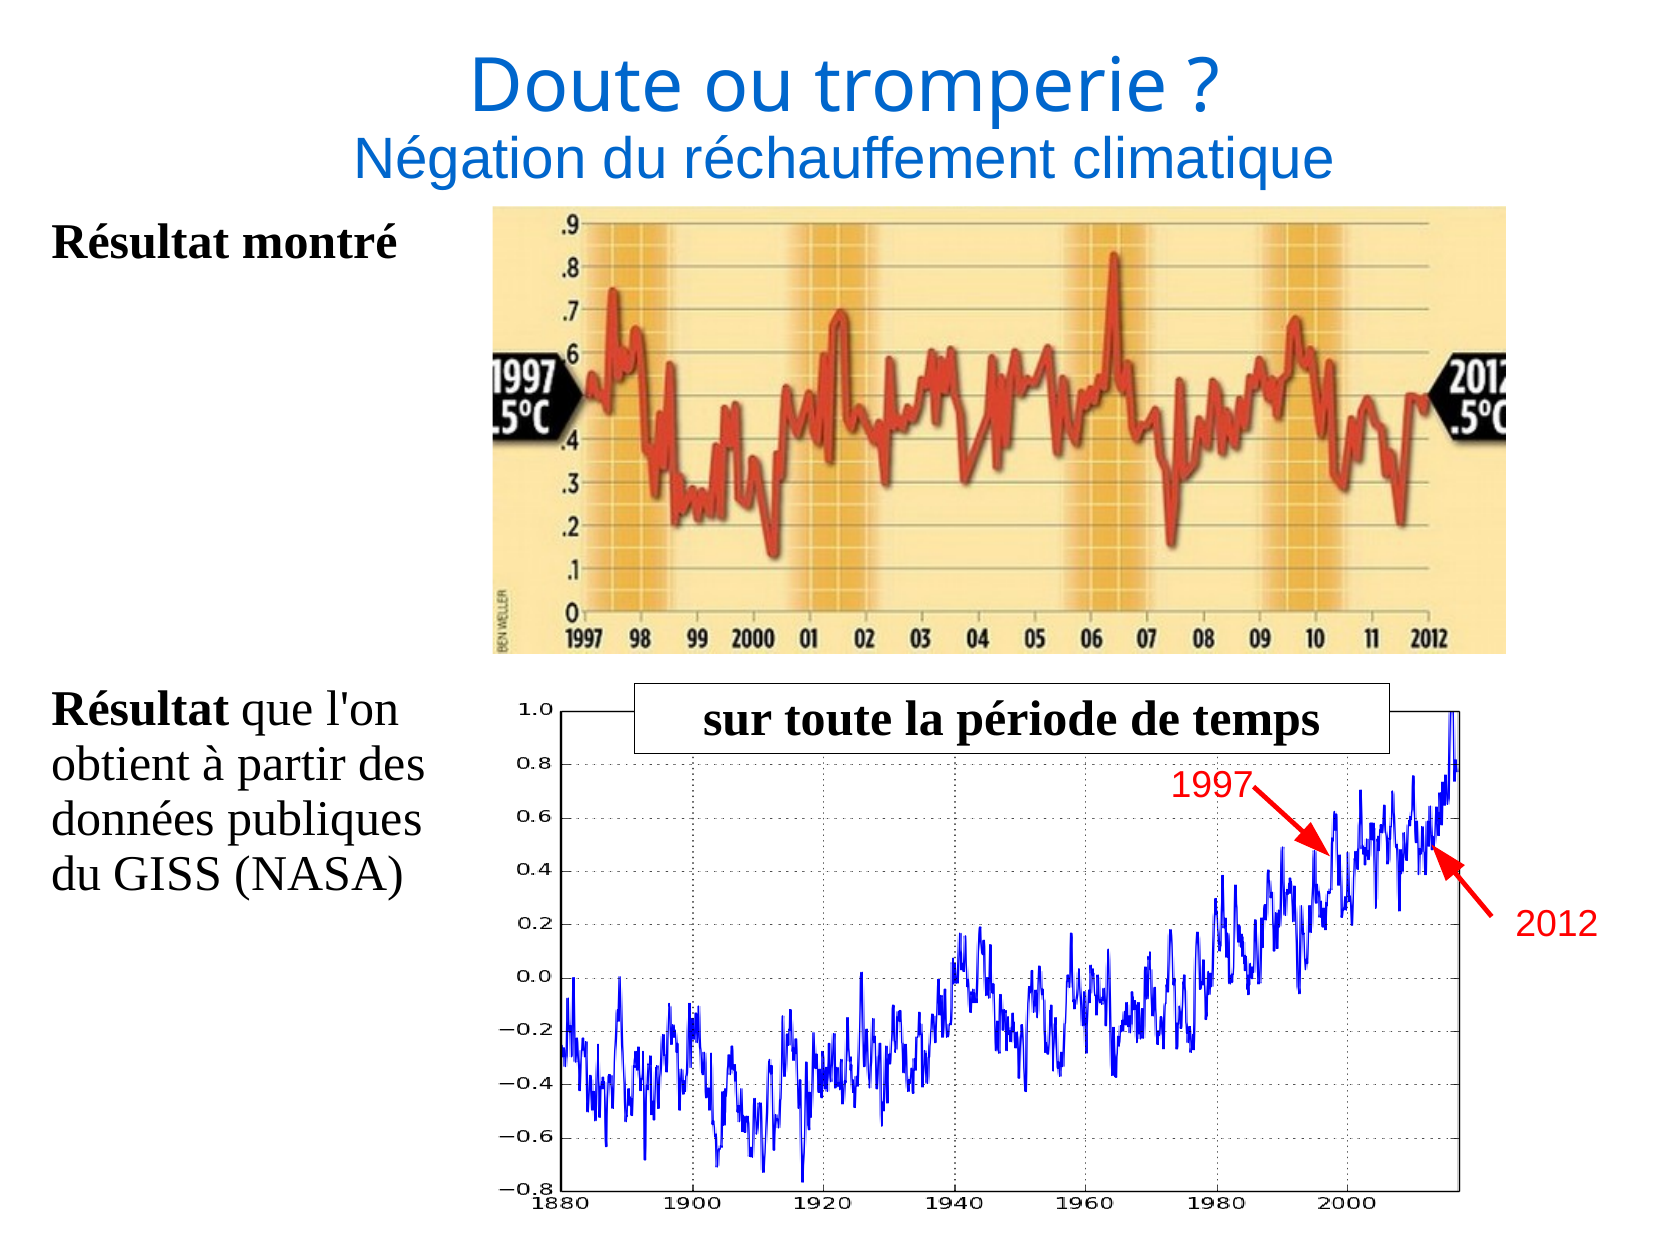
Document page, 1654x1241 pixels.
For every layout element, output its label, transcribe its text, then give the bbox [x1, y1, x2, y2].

text_box Résultat montré [36, 206, 476, 390]
picture [492, 213, 1506, 654]
text_box 1997 [1155, 756, 1271, 814]
text_box Résultat que l'on obtient à partir des données publiques du GISS (NASA) [36, 672, 476, 909]
text_box 2012 [1500, 894, 1616, 952]
text_box Doute ou tromperie ? [94, 23, 1595, 126]
text_box sur toute la période de temps [634, 683, 1390, 754]
picture [491, 698, 1472, 1217]
text_box Négation du réchauffement climatique [94, 126, 1595, 213]
